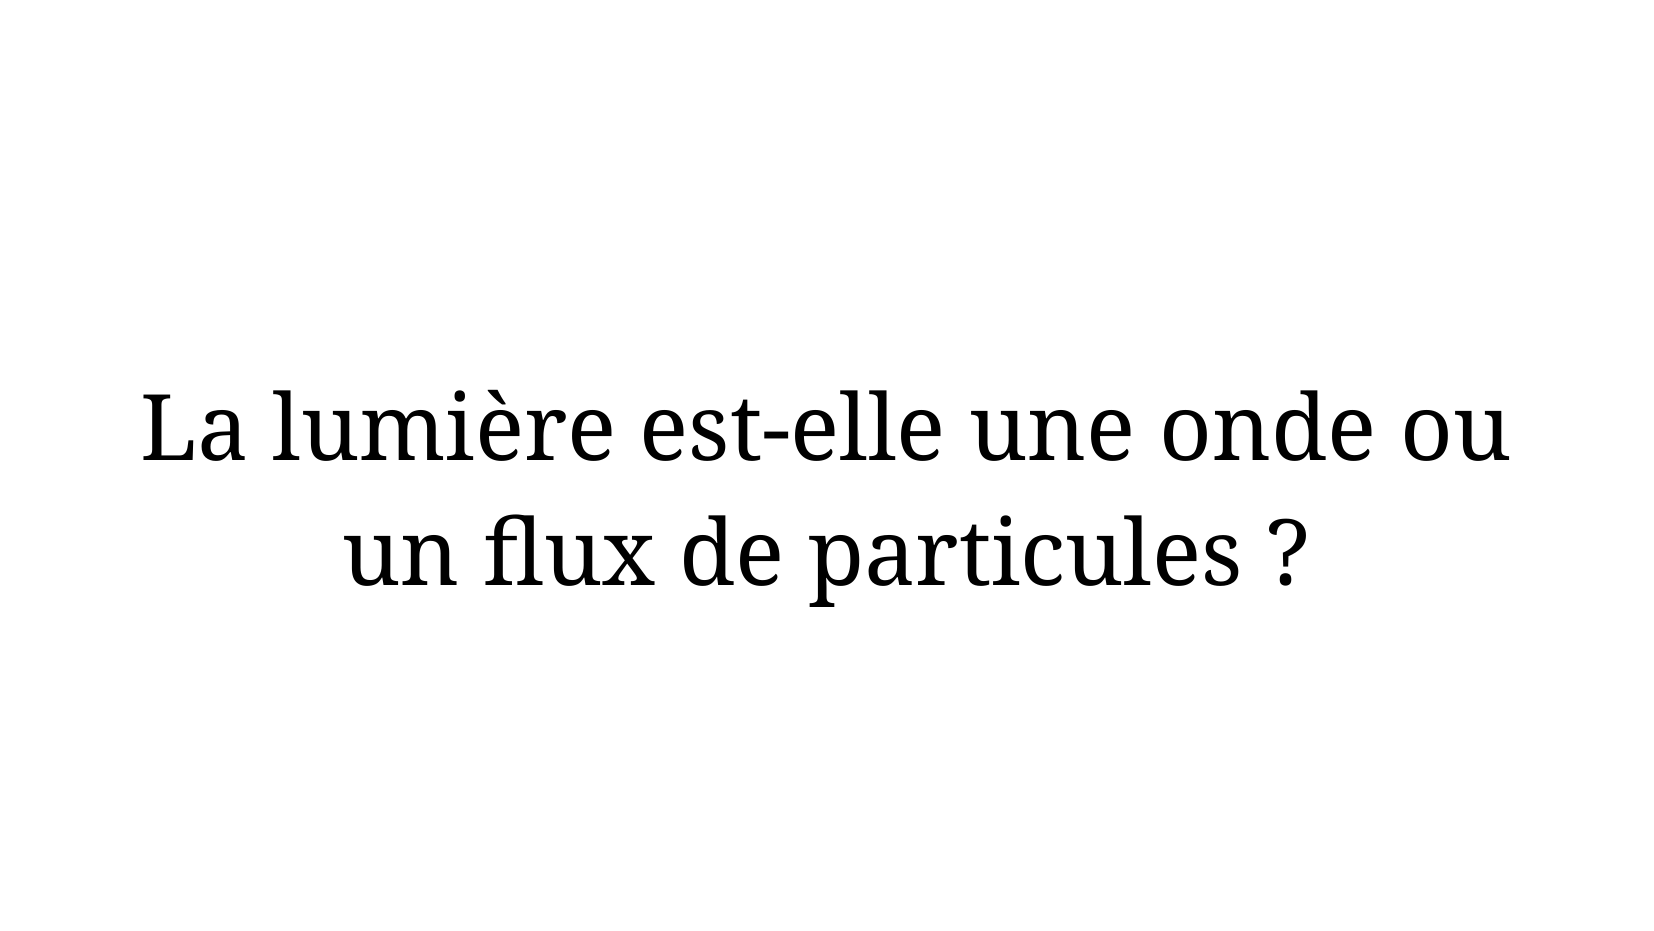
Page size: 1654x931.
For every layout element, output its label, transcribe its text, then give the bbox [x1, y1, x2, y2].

subtitle La lumière est-elle une onde ou un flux de particules ? [82, 217, 1571, 758]
